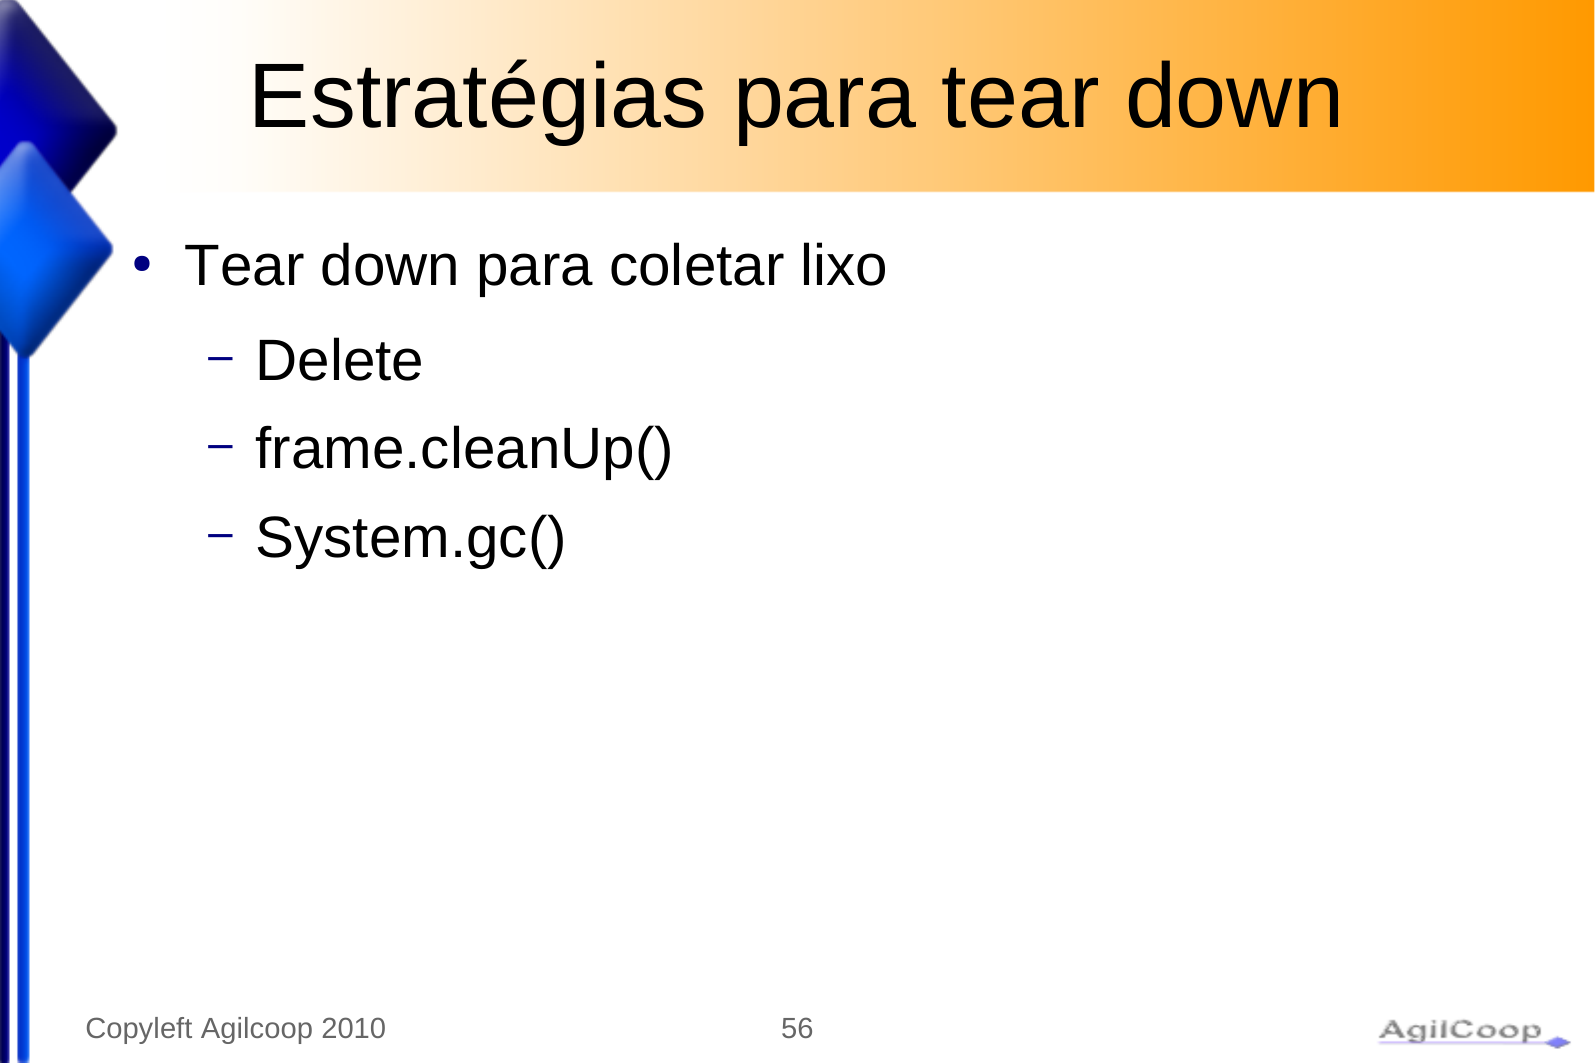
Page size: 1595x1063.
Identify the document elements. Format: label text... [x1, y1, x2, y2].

picture [0, 0, 1595, 1063]
list Tear down para coletar lixo Delete frame.cleanUp() System.gc() [113, 232, 1549, 962]
title Estratégias para tear down [79, 6, 1515, 185]
